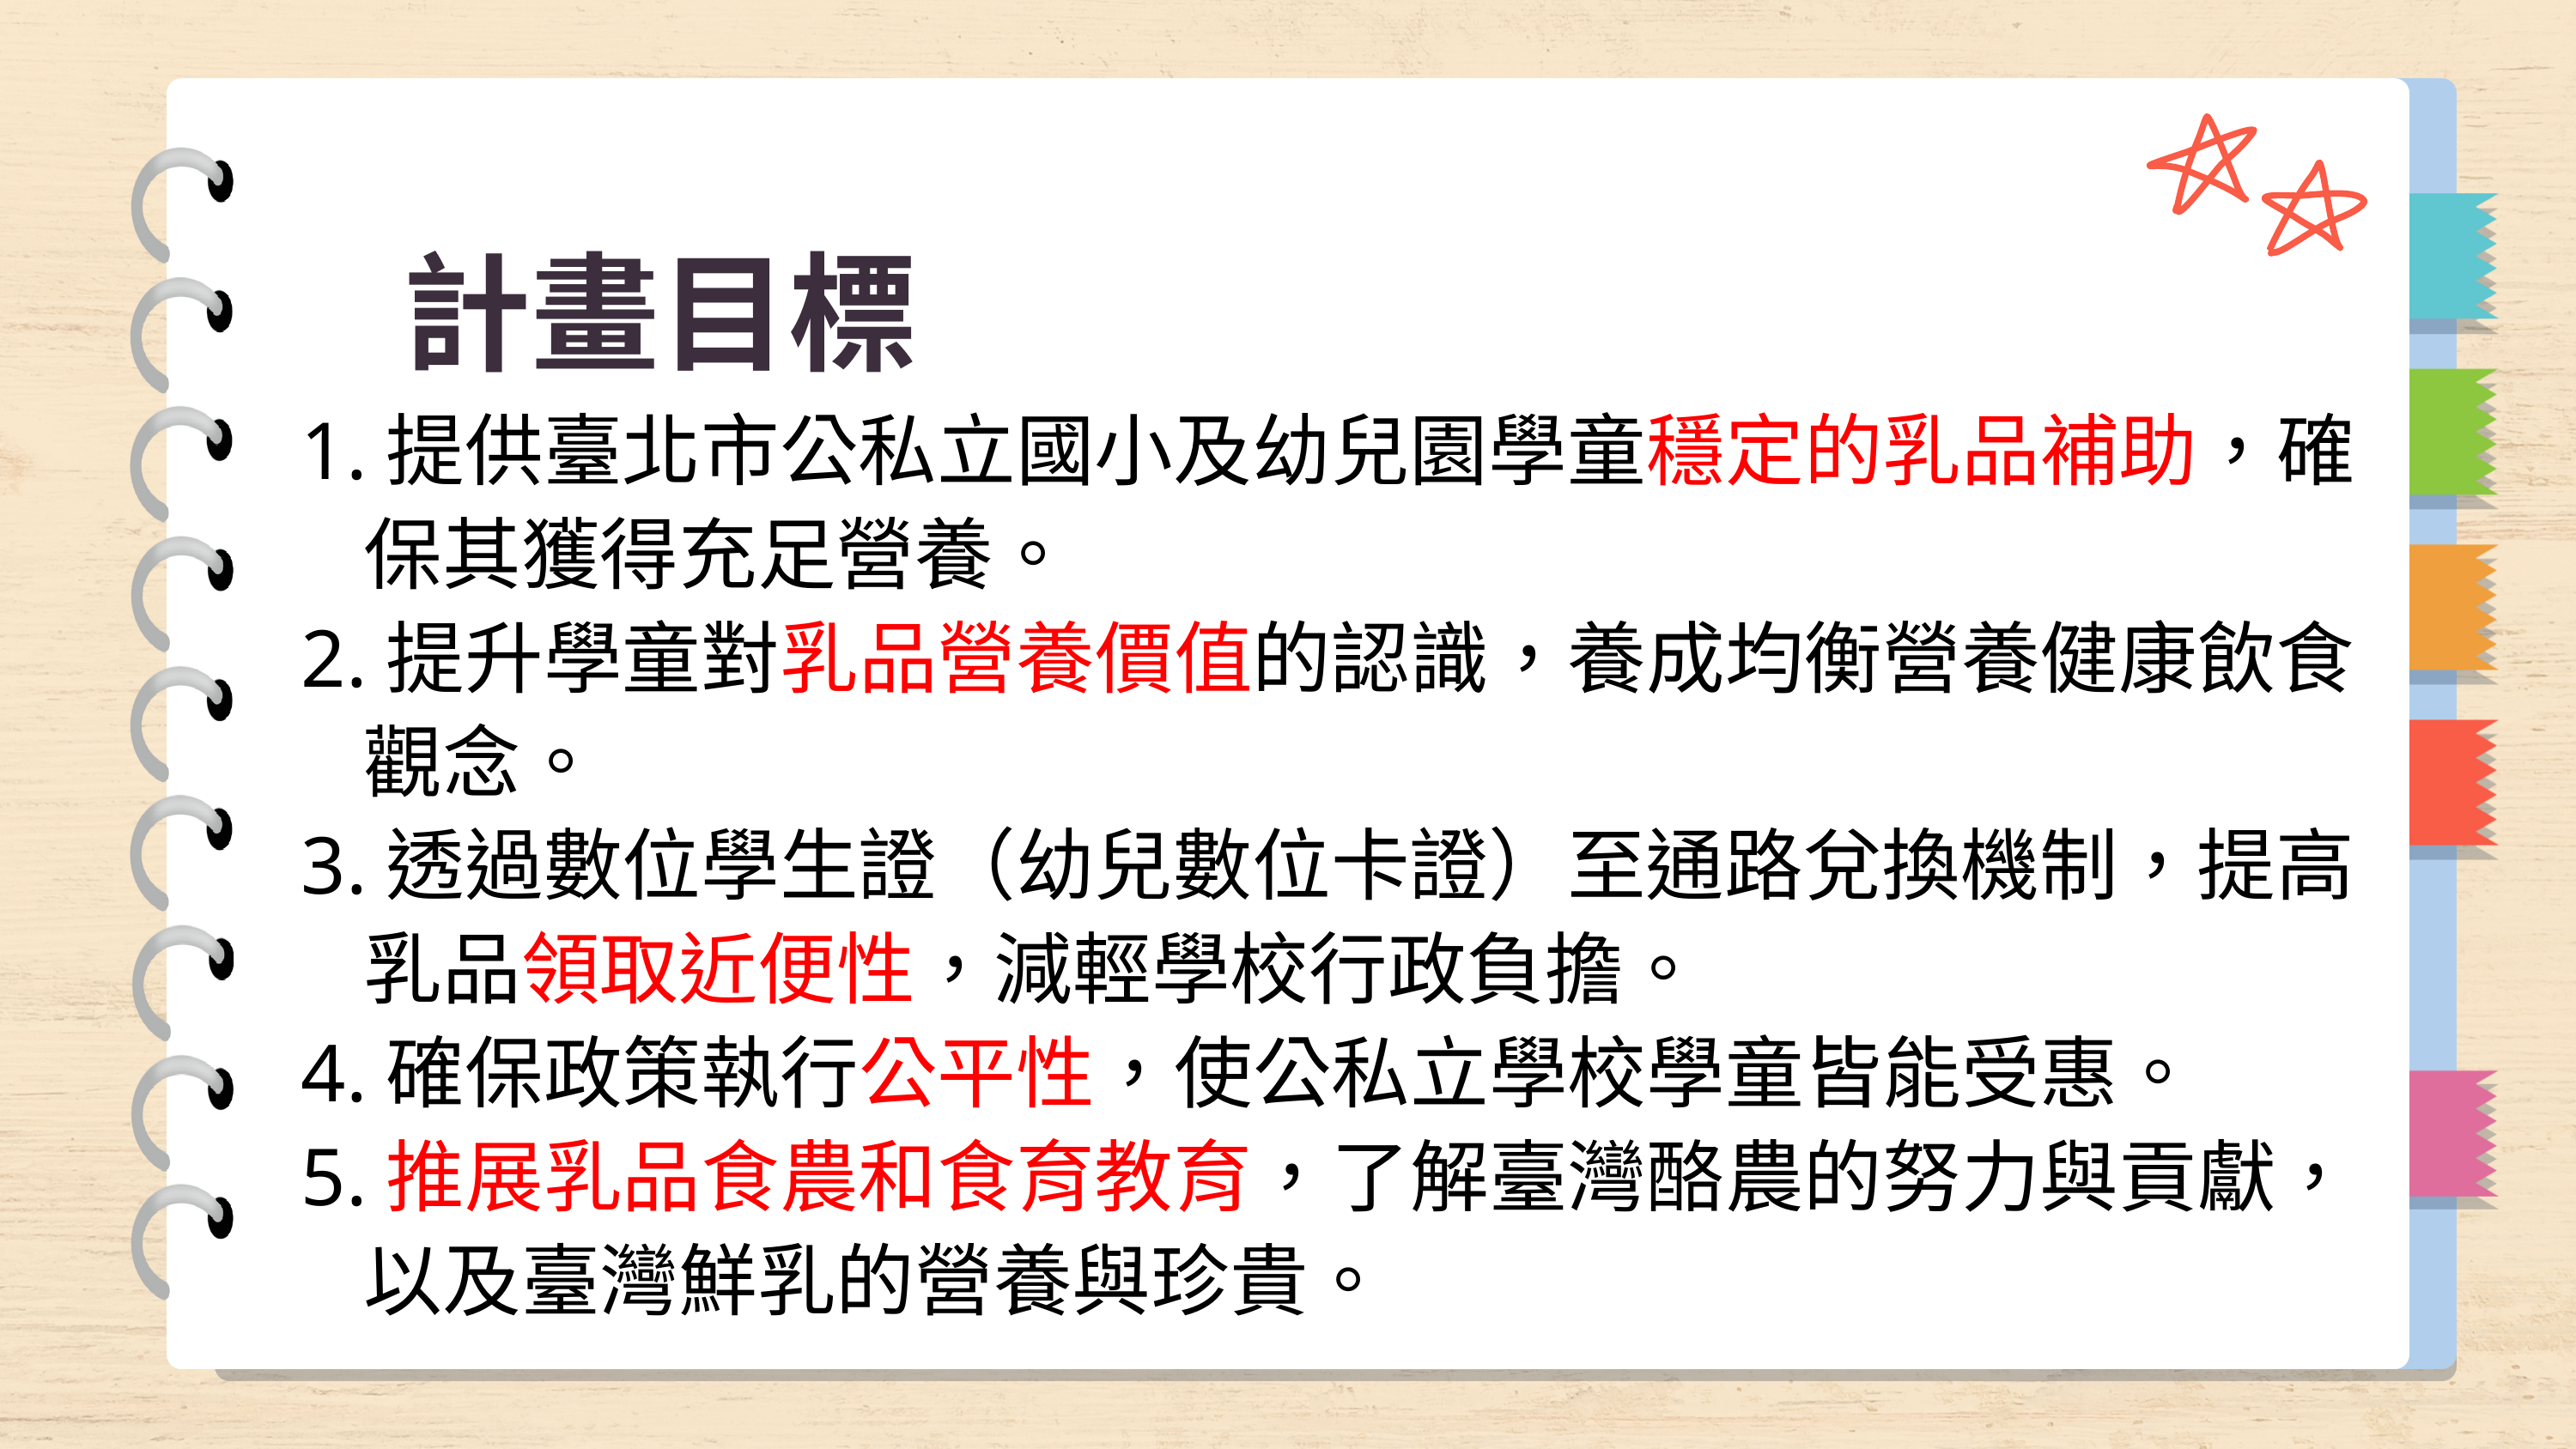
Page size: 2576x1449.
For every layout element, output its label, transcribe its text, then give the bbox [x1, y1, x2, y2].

text_box 計畫目標 [402, 211, 1283, 380]
text_box 1.提供臺北市公私立國小及幼兒園學童穩定的乳品補助，確保其獲得充足營養。 2.提升學童對乳品營養價值的認識，養成均衡營養健康飲食觀念。 3.透過數位學生證（幼兒數位卡證）至通路兌換機制，提高乳品領取近便性，減輕學校行政負擔。 4.確保政策執行公平性，使公私立學校學童皆能受惠。 5.推展乳品食農和食育教育，了解臺灣酪農的努力與貢獻，以及臺灣鮮乳的營養與珍貴。 [301, 391, 2372, 1327]
text_box [2146, 112, 2368, 258]
text_box [130, 148, 234, 1301]
